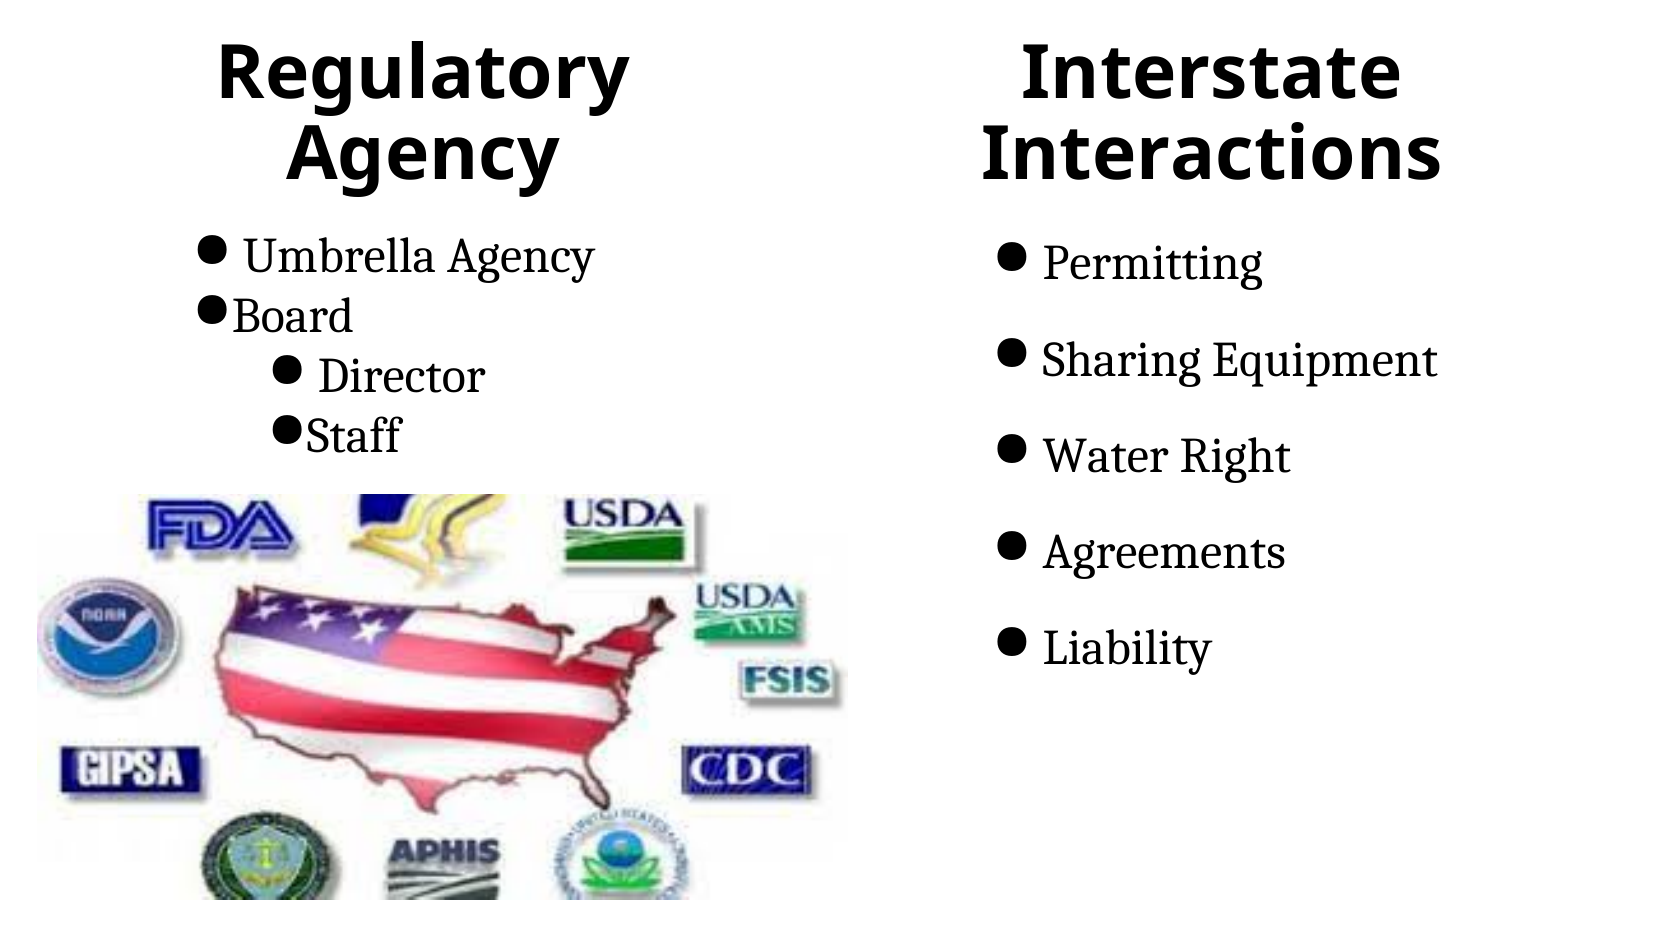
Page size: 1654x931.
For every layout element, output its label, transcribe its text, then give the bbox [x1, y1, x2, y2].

title Regulatory Agency [82, 29, 764, 200]
text_box Umbrella Agency Board Director Staff [141, 155, 725, 494]
title Interstate Interactions [829, 29, 1596, 200]
text_box Permitting Sharing Equipment Water Right Agreements Liability [941, 162, 1538, 682]
picture [37, 494, 848, 901]
